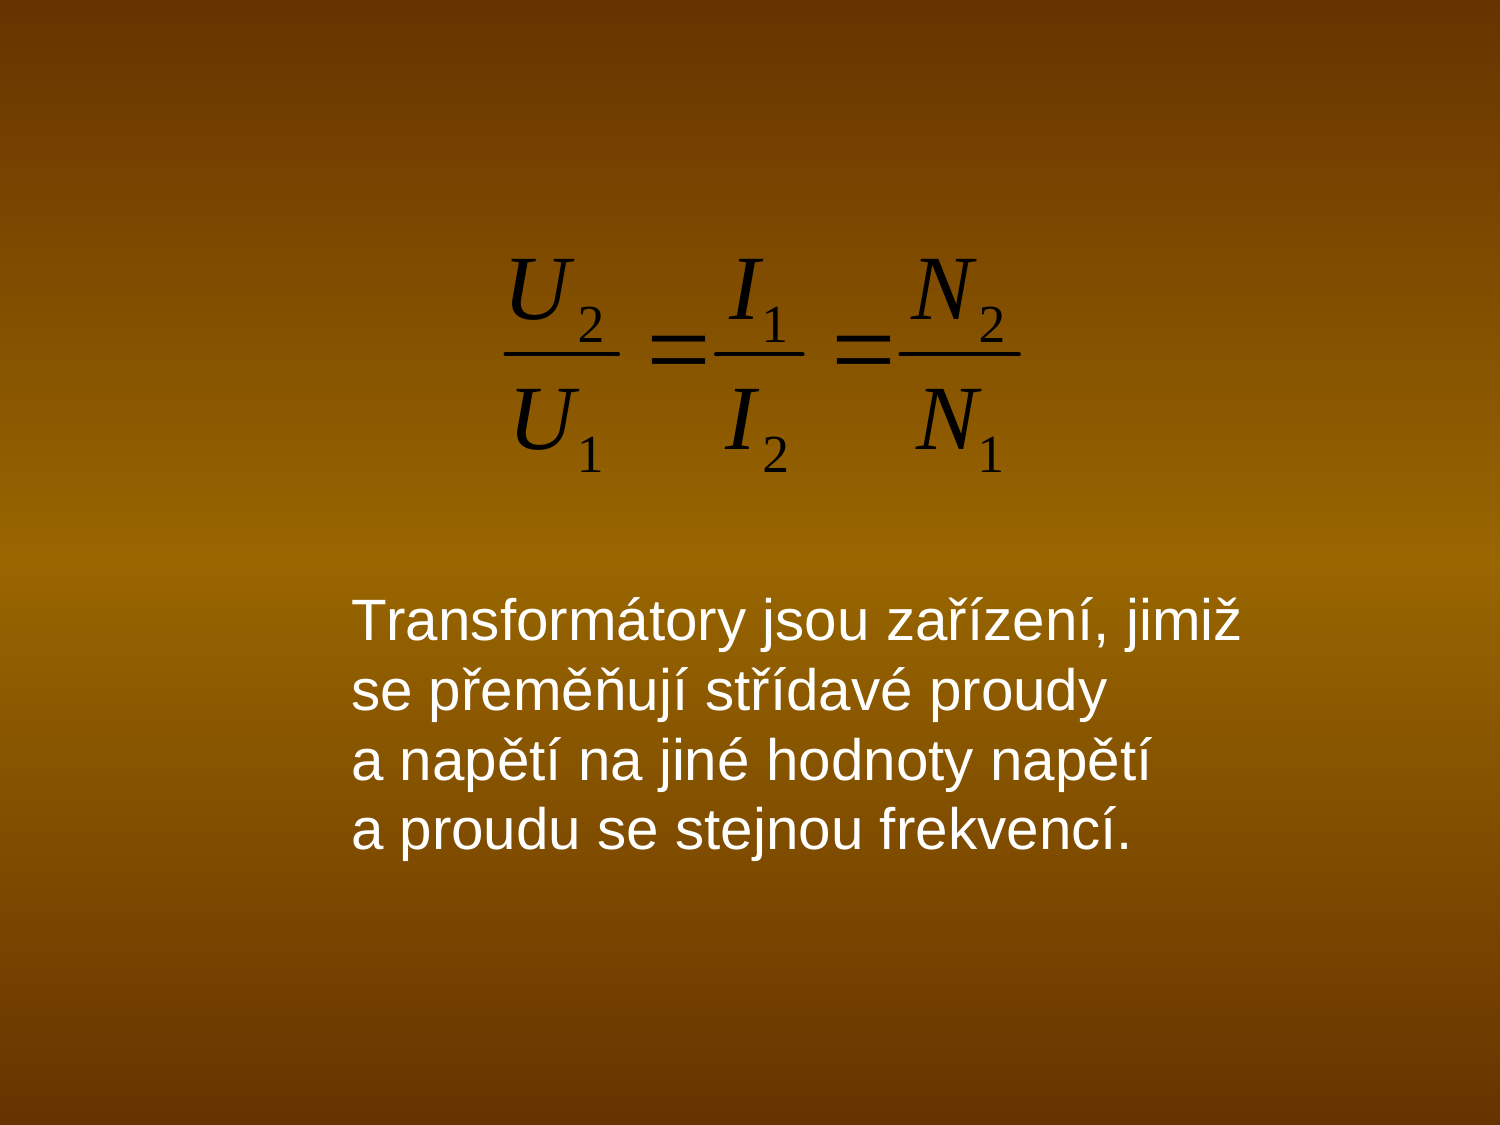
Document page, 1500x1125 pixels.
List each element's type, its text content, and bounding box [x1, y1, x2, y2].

chart [490, 231, 1042, 493]
text_box Transformátory jsou zařízení, jimiž se přeměňují střídavé proudy a napětí na jiné hodnoty napětí a proudu se stejnou frekvencí. [336, 574, 1282, 870]
